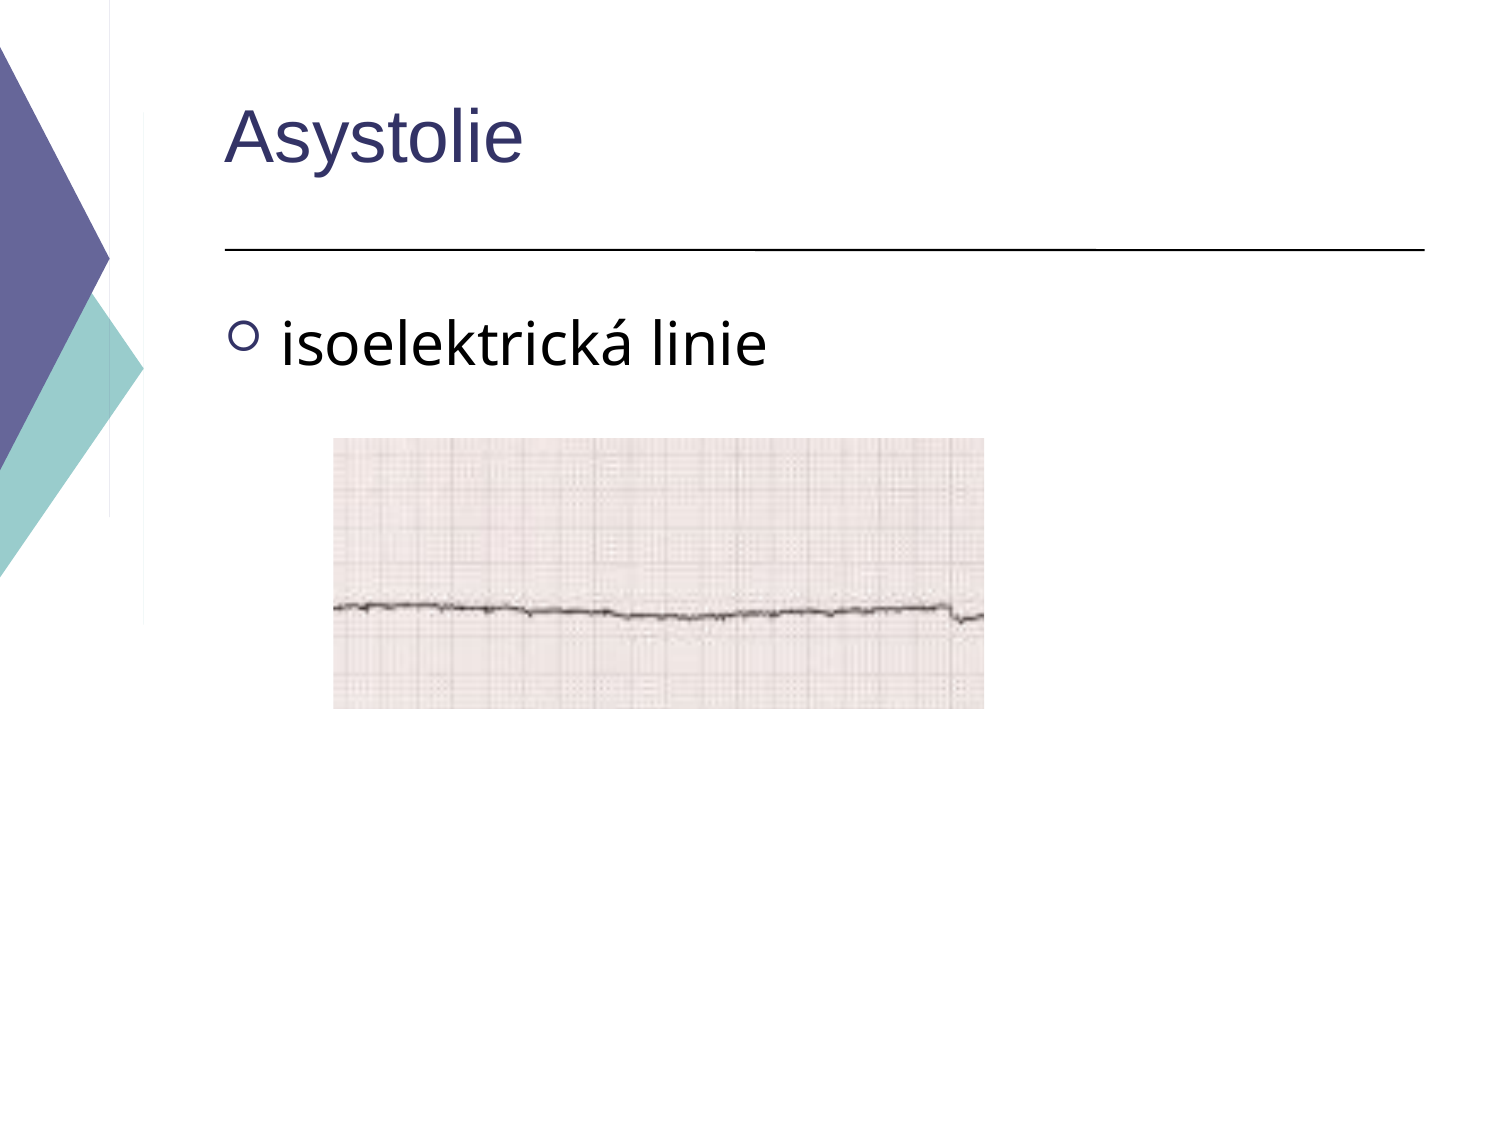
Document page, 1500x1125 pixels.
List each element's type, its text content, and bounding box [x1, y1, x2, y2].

list isoelektrická linie [224, 299, 1425, 975]
title Asystolie [224, 41, 1425, 237]
picture [333, 438, 985, 709]
